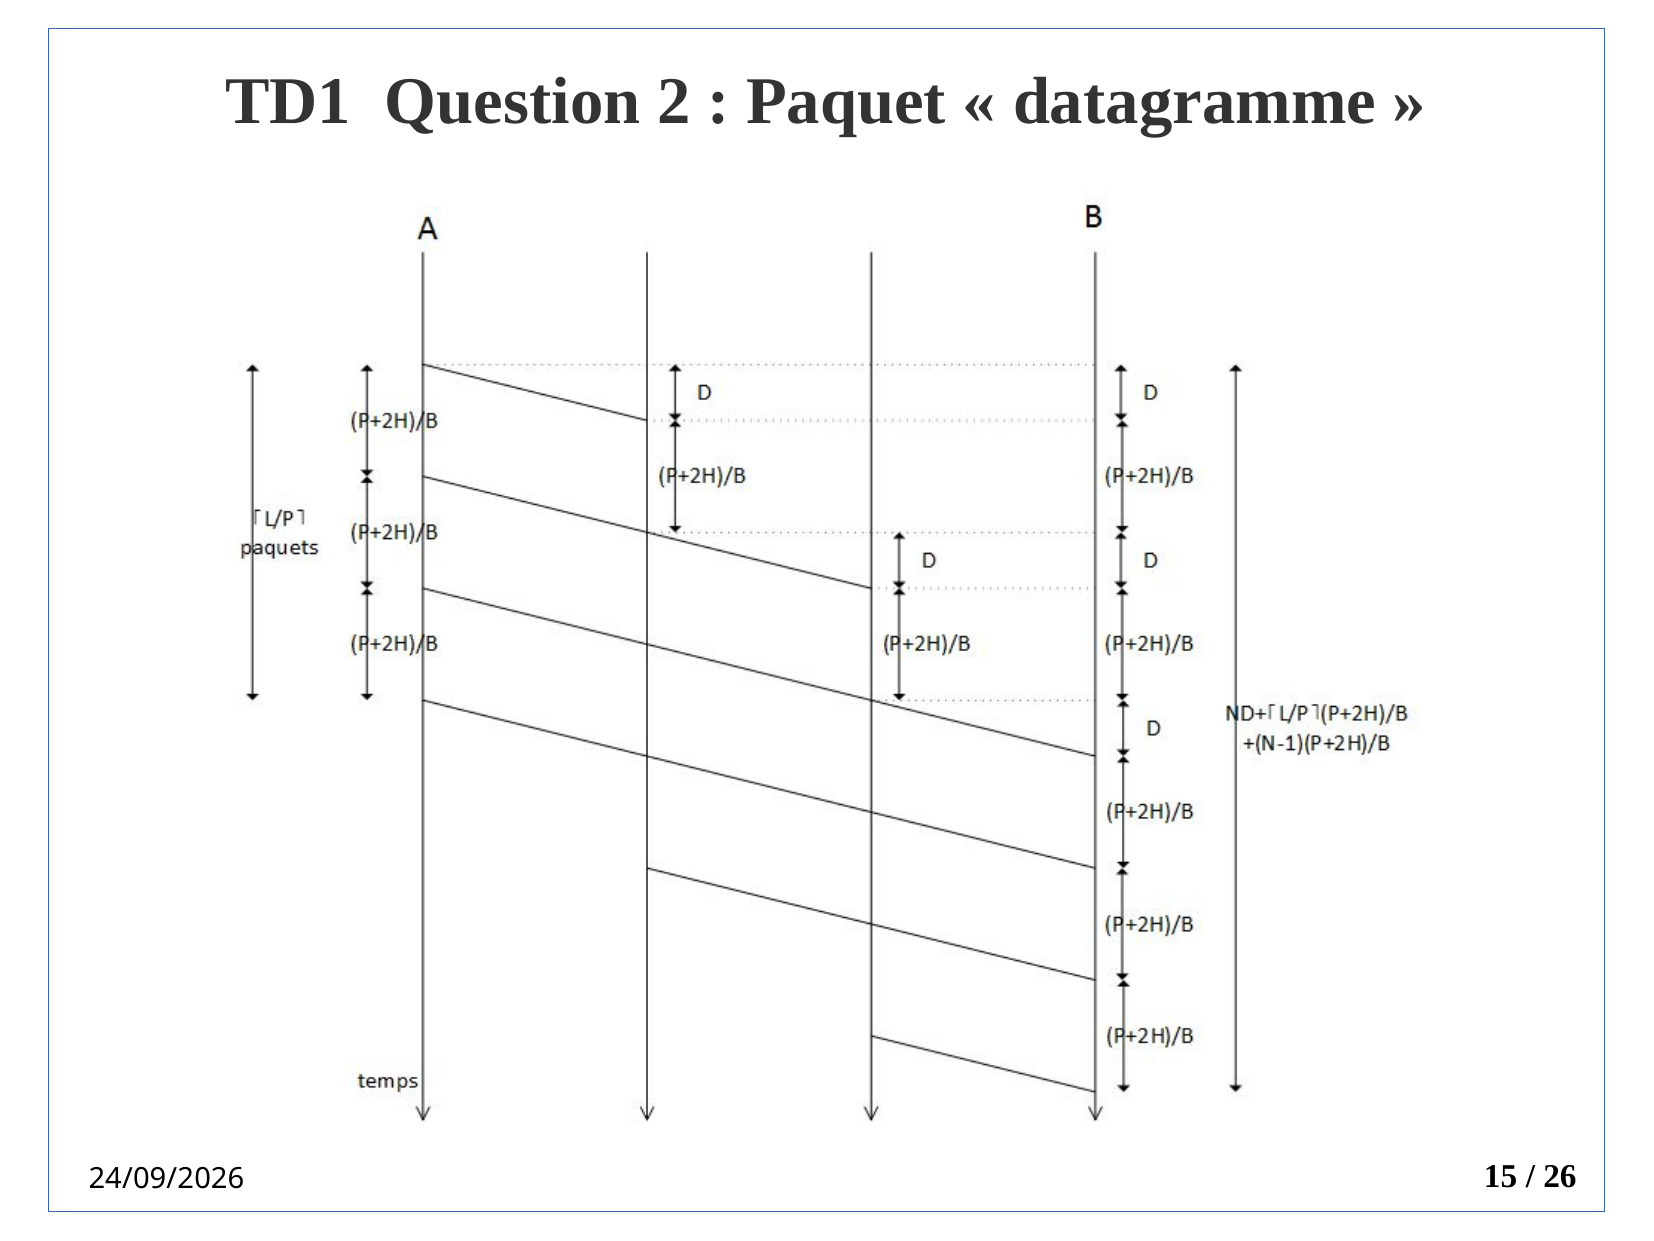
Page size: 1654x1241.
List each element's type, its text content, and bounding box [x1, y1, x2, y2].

picture [227, 183, 1426, 1122]
title TD1 Question 2 : Paquet « datagramme » [88, 61, 1565, 142]
